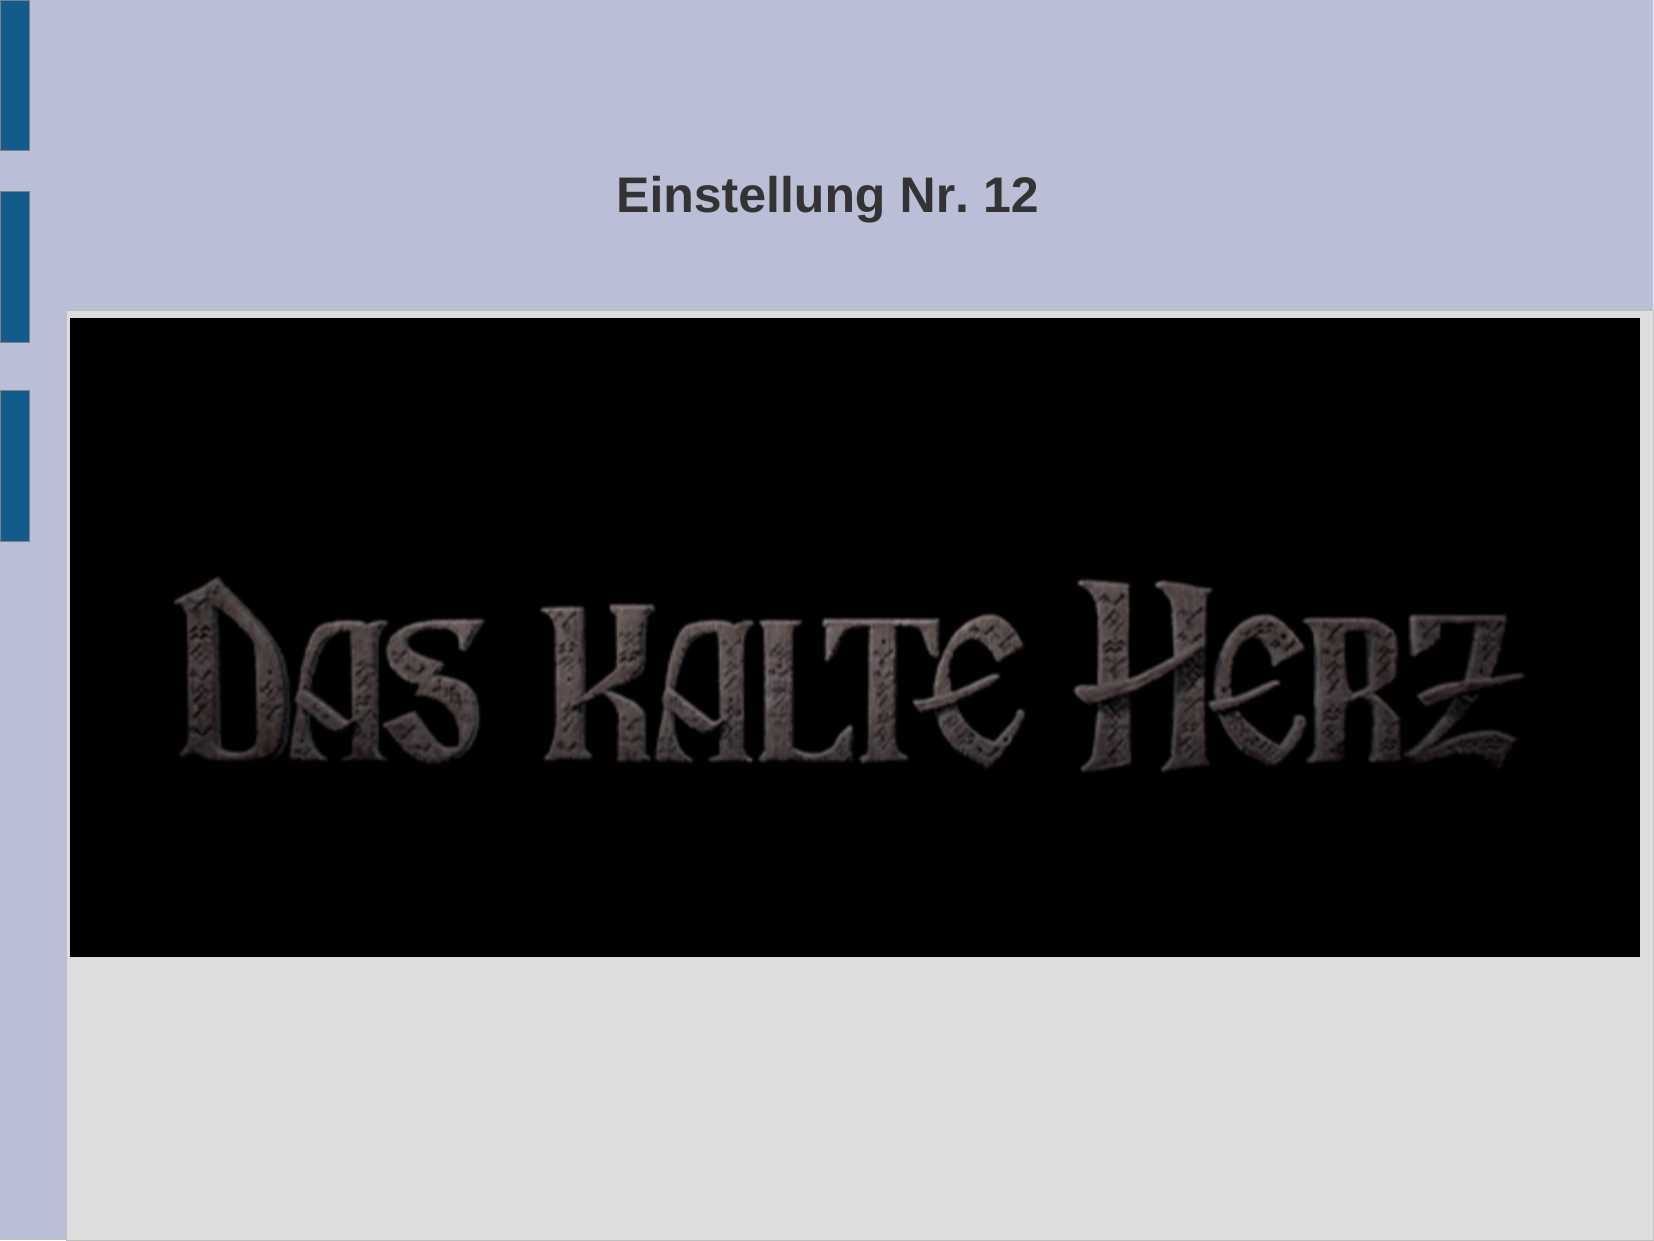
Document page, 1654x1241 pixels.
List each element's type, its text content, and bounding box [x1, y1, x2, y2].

picture [70, 318, 1640, 957]
title Einstellung Nr. 12 [121, 91, 1534, 299]
